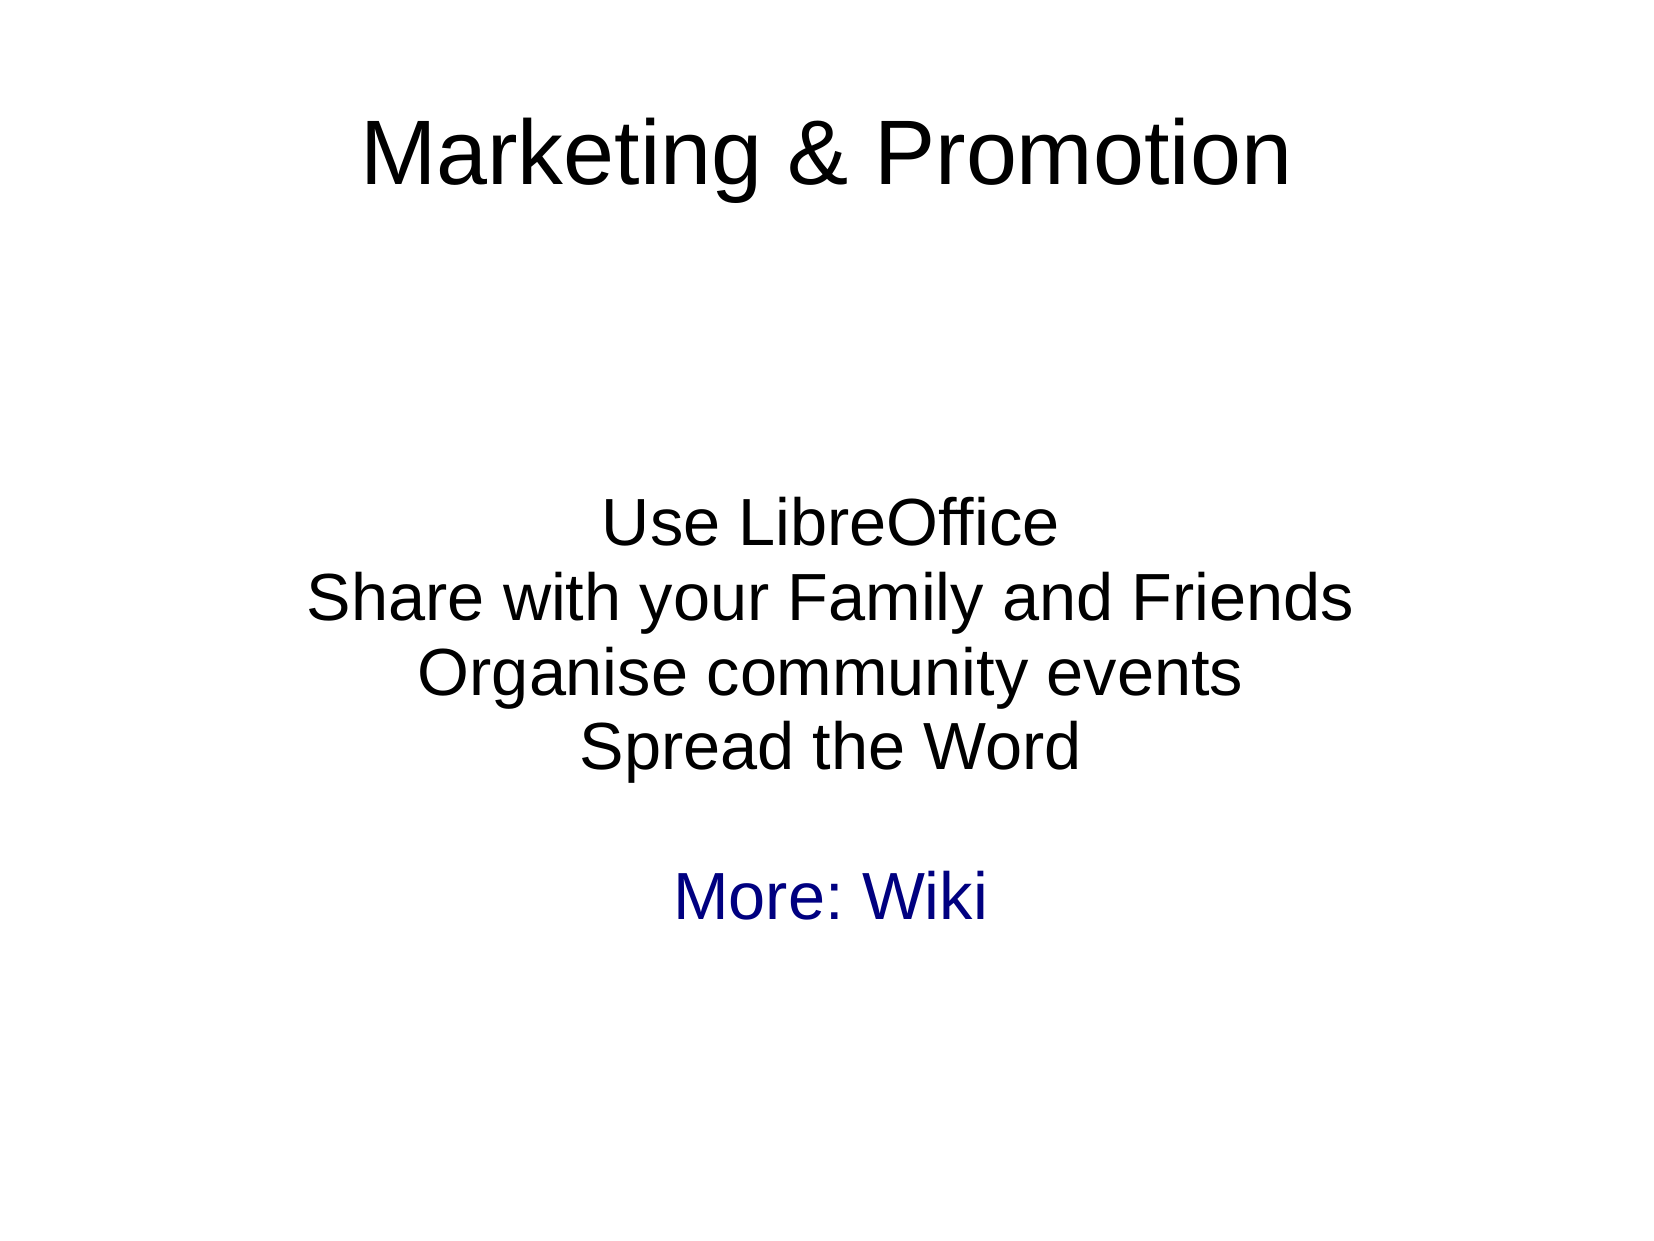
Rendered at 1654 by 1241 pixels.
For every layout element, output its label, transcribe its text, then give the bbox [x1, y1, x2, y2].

title Marketing & Promotion [82, 49, 1571, 257]
subtitle Use LibreOffice Share with your Family and Friends Organise community events Spread the Word More: Wiki [86, 300, 1576, 1119]
